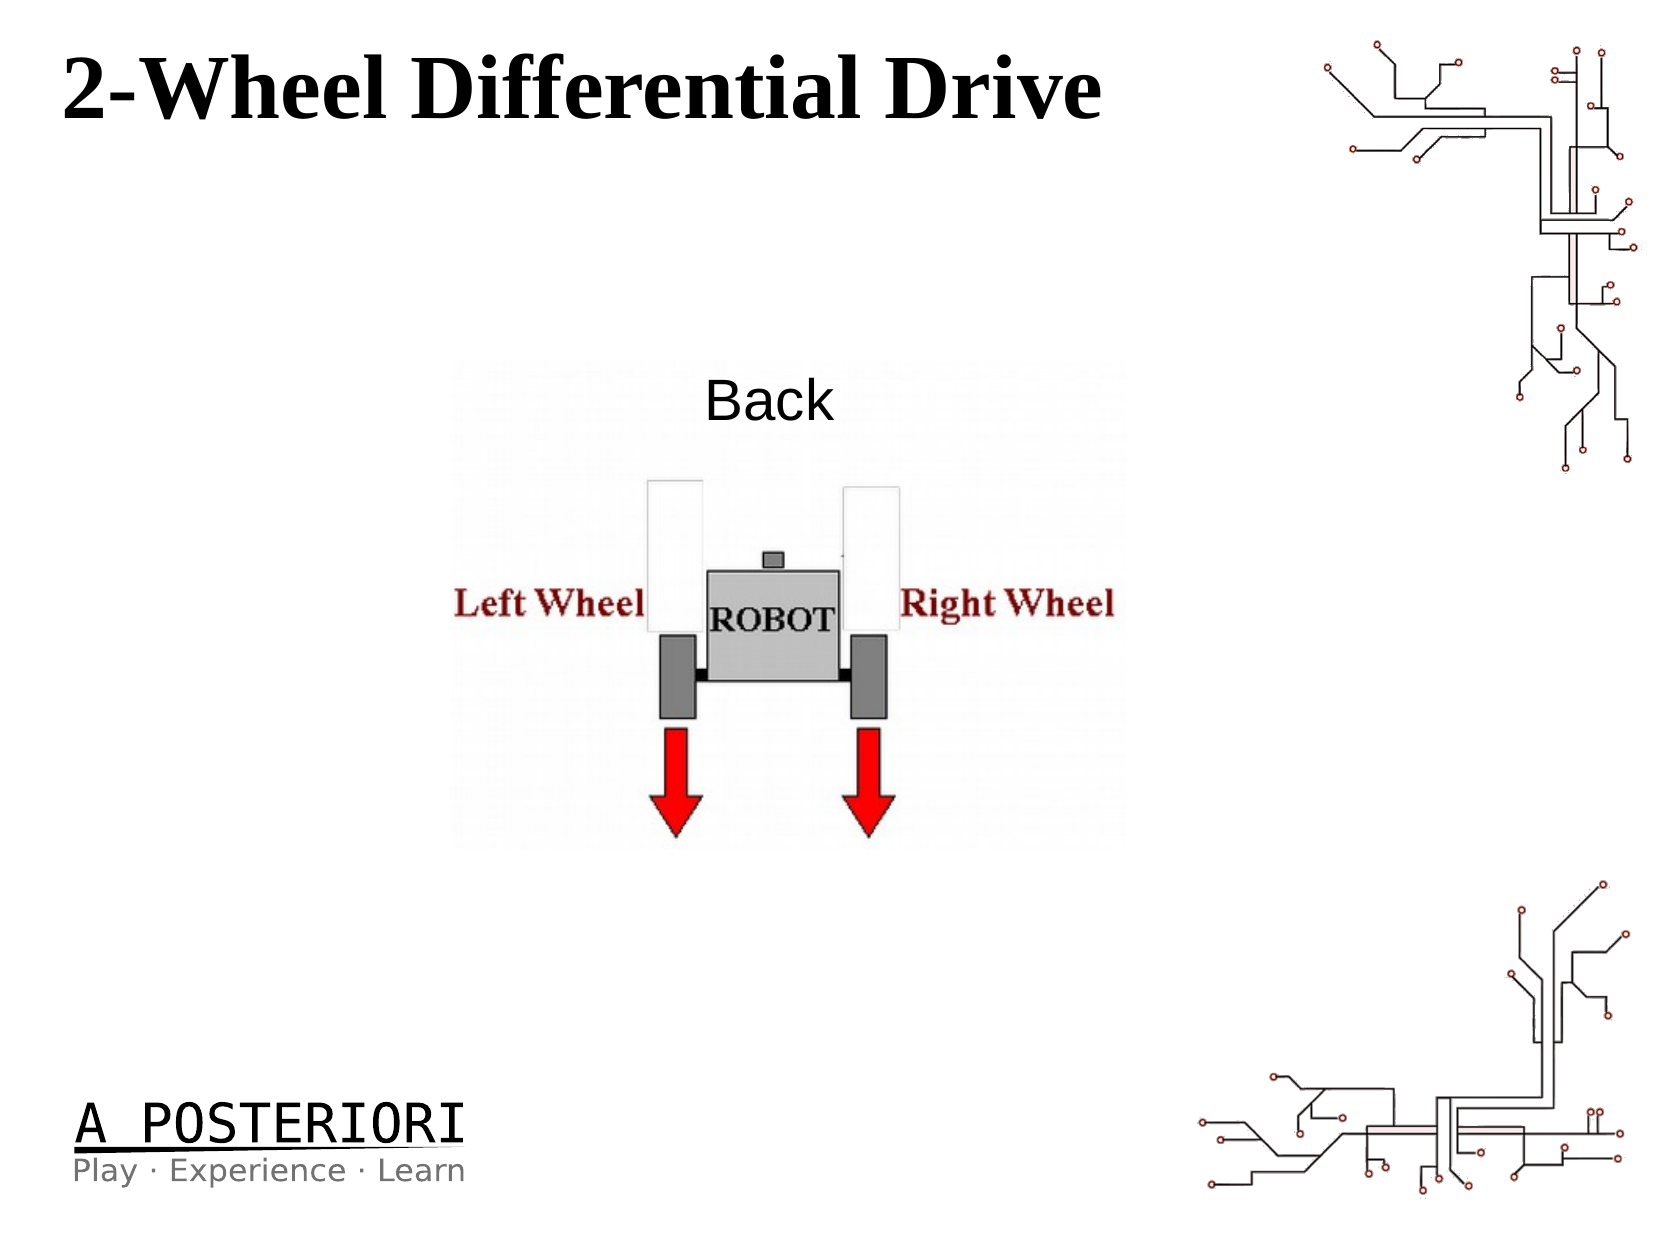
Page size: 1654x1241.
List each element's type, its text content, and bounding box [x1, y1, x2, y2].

picture [450, 359, 1126, 850]
text_box Back [690, 360, 1081, 541]
picture [73, 1101, 466, 1189]
title 2-Wheel Differential Drive [11, 10, 1156, 166]
picture [1175, 862, 1636, 1201]
picture [1305, 35, 1643, 496]
